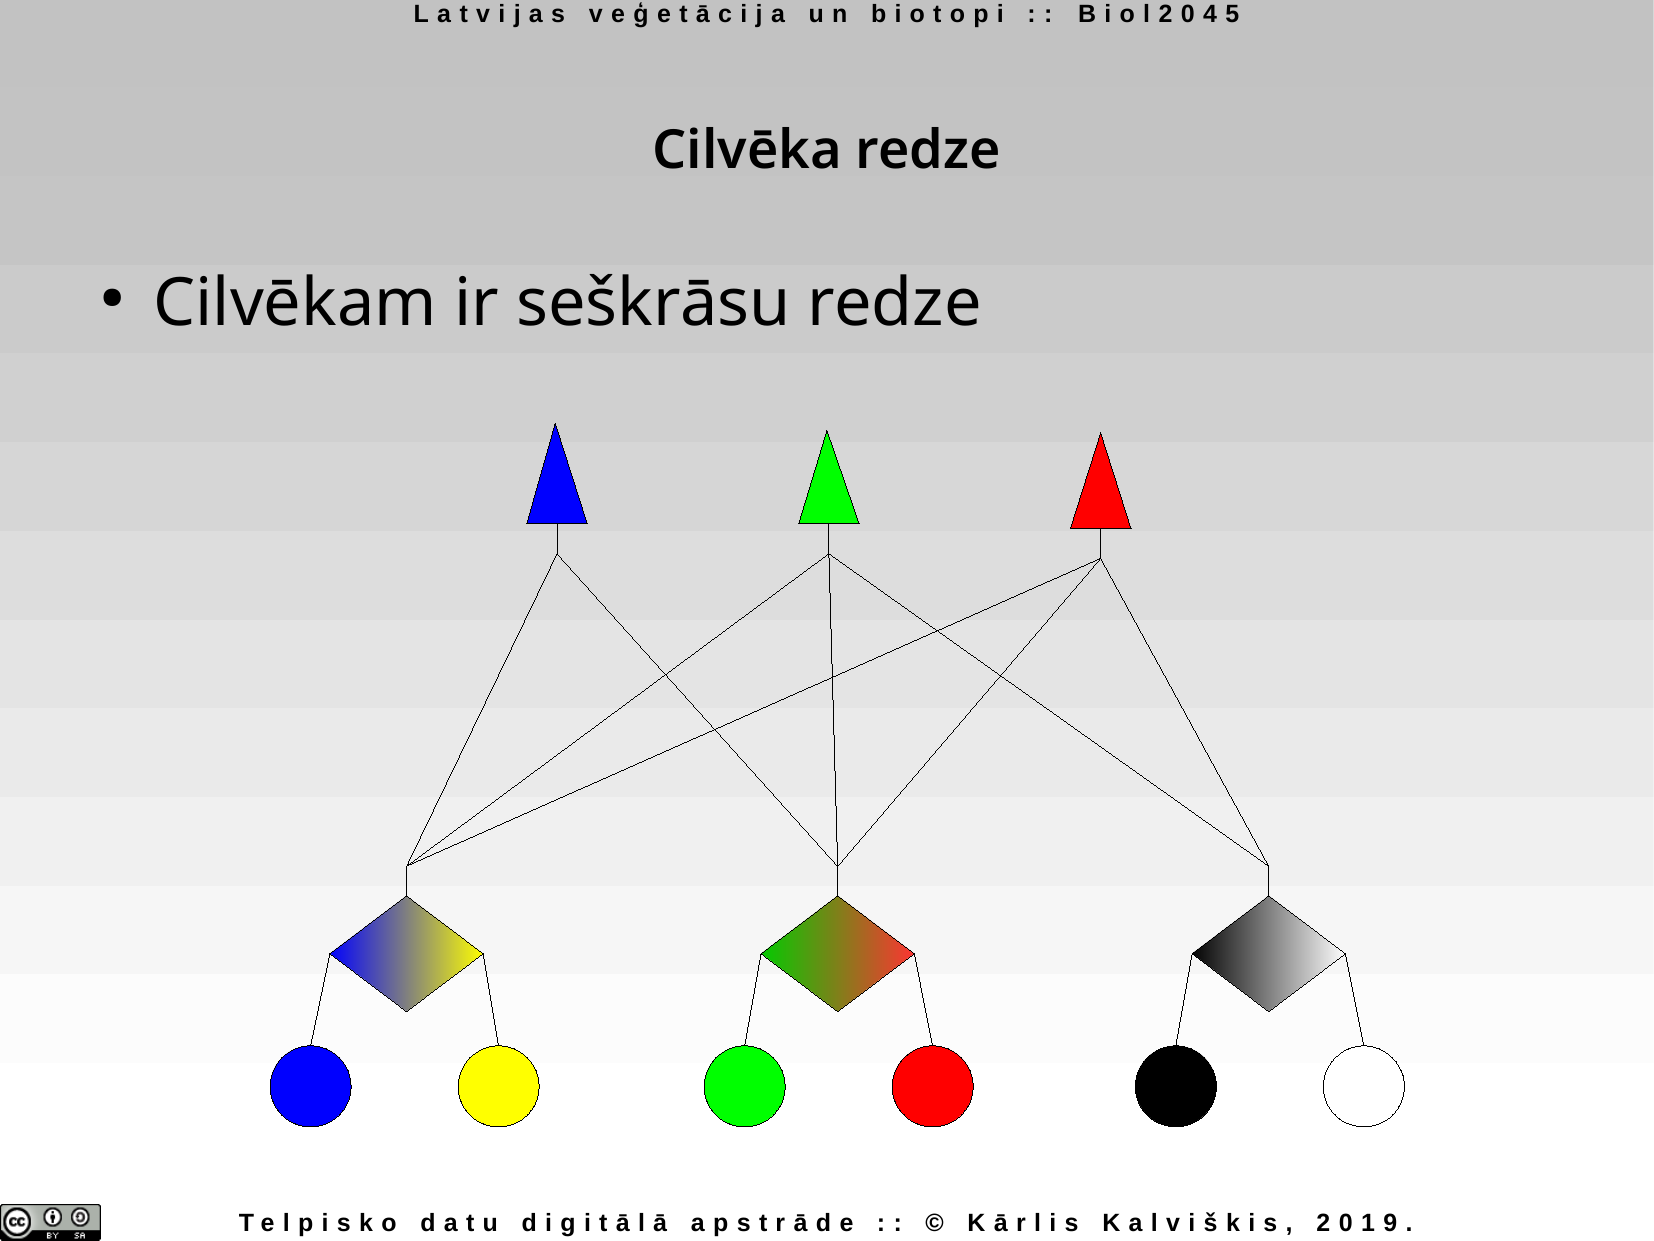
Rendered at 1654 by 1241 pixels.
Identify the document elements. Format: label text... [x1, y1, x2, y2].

text_box [526, 423, 588, 524]
text_box [1070, 432, 1132, 529]
text_box [761, 895, 914, 1012]
list Cilvēkam ir seškrāsu redze [82, 254, 1571, 1113]
text_box [1192, 895, 1345, 1012]
text_box [1323, 1045, 1405, 1127]
text_box [892, 1045, 974, 1127]
text_box [1135, 1045, 1217, 1127]
text_box [270, 1045, 352, 1127]
text_box [704, 1045, 786, 1127]
picture [0, 0, 1654, 1241]
text_box [458, 1045, 540, 1127]
text_box [330, 895, 483, 1012]
text_box [798, 430, 860, 524]
title Cilvēka redze [29, 49, 1625, 245]
